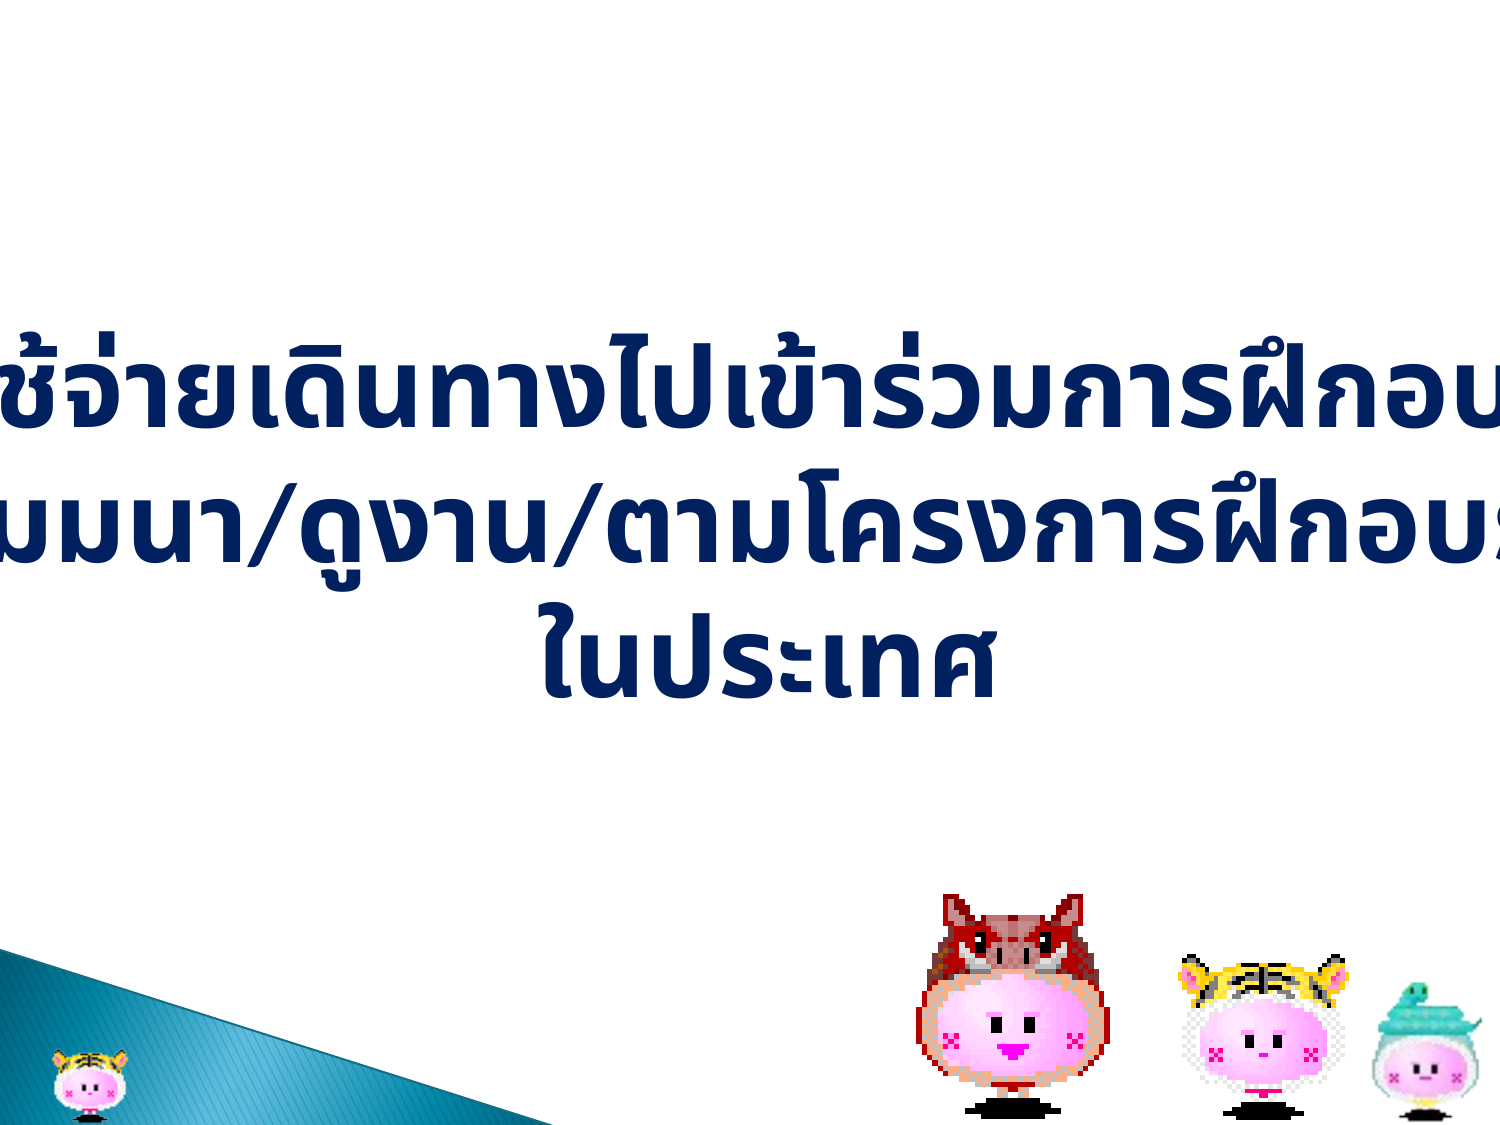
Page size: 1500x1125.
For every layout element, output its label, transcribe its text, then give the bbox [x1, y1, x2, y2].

picture [1151, 900, 1500, 1125]
picture [879, 857, 1148, 1125]
picture [51, 1026, 140, 1125]
text_box ค่าใช้จ่ายเดินทางไปเข้าร่วมการฝึกอบรม/ สัมมนา/ดูงาน/ตามโครงการฝึกอบรม ในประเทศ [0, 172, 1500, 862]
